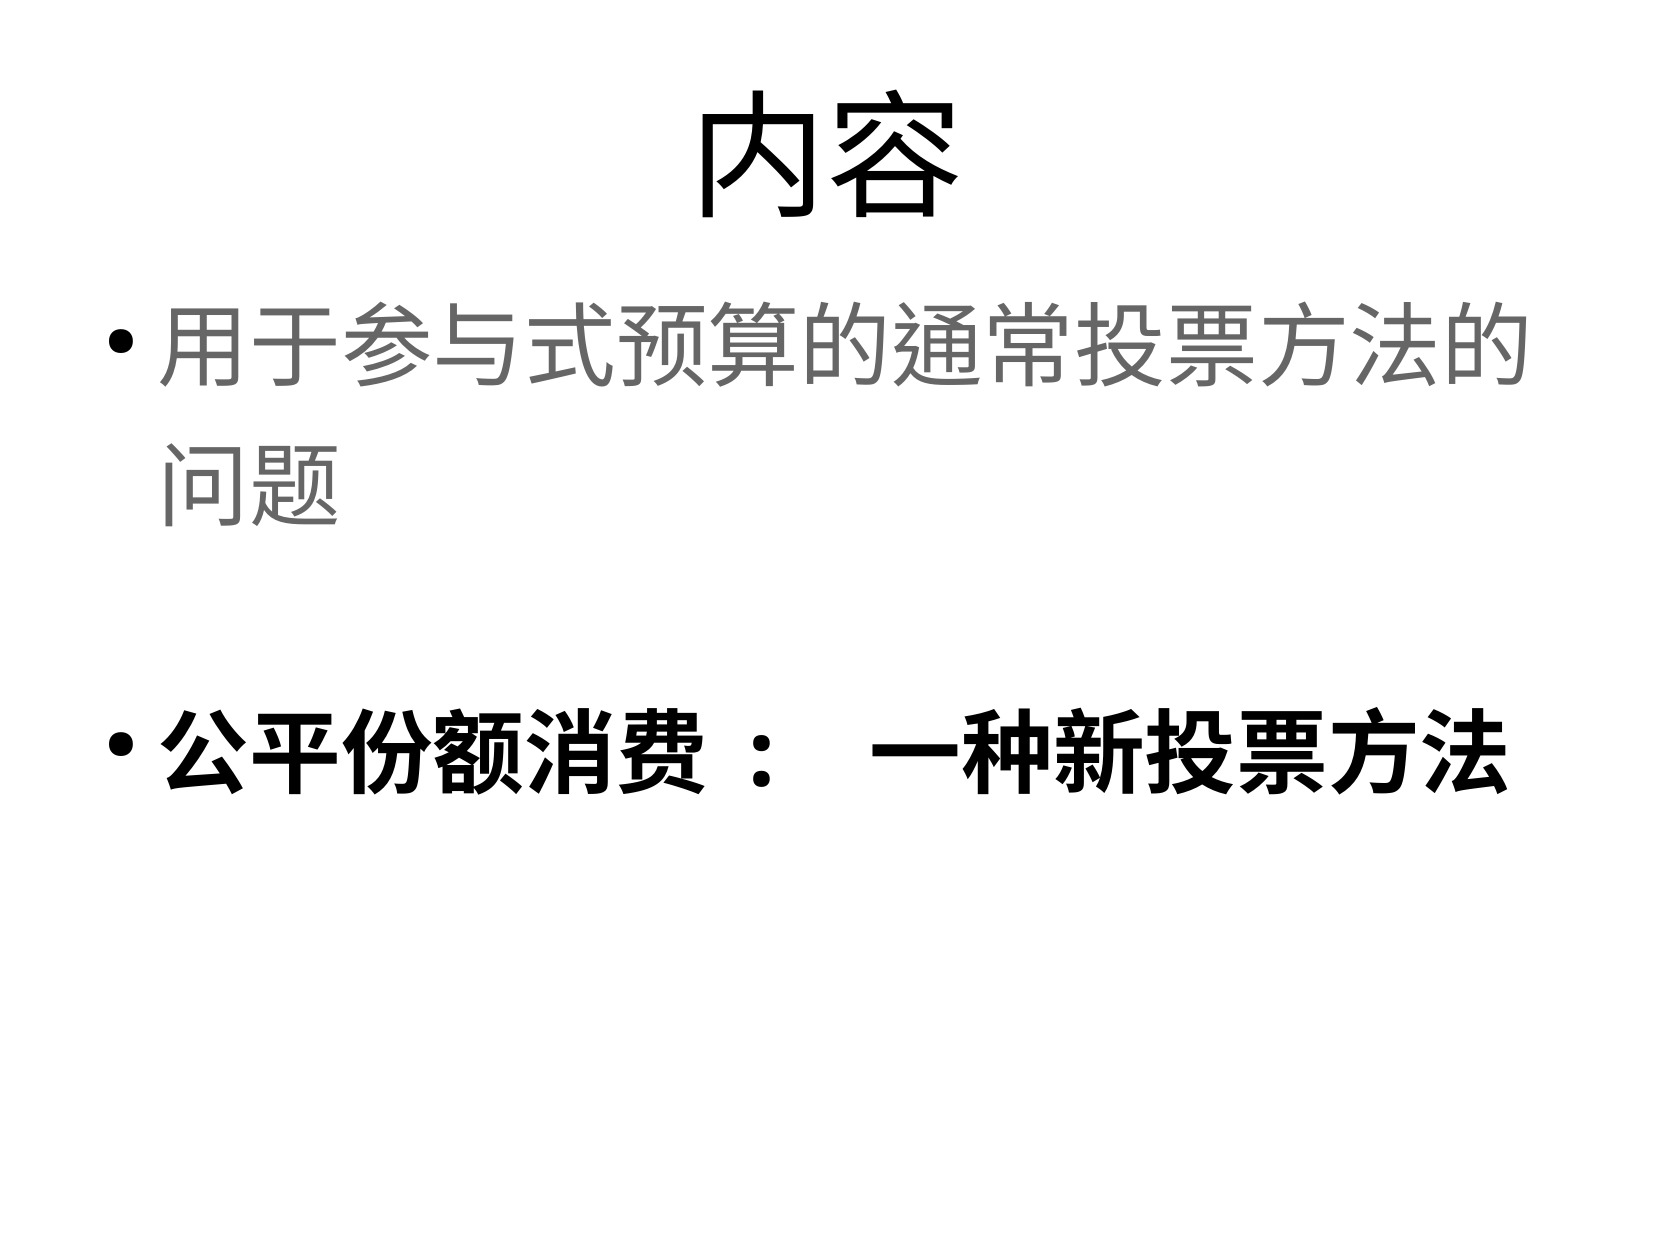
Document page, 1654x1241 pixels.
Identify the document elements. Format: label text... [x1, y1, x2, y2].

list 用于参与式预算的通常投票方法的问题 公平份额消费: 一种新投票方法 [86, 281, 1576, 1100]
title 内容 [82, 49, 1571, 257]
